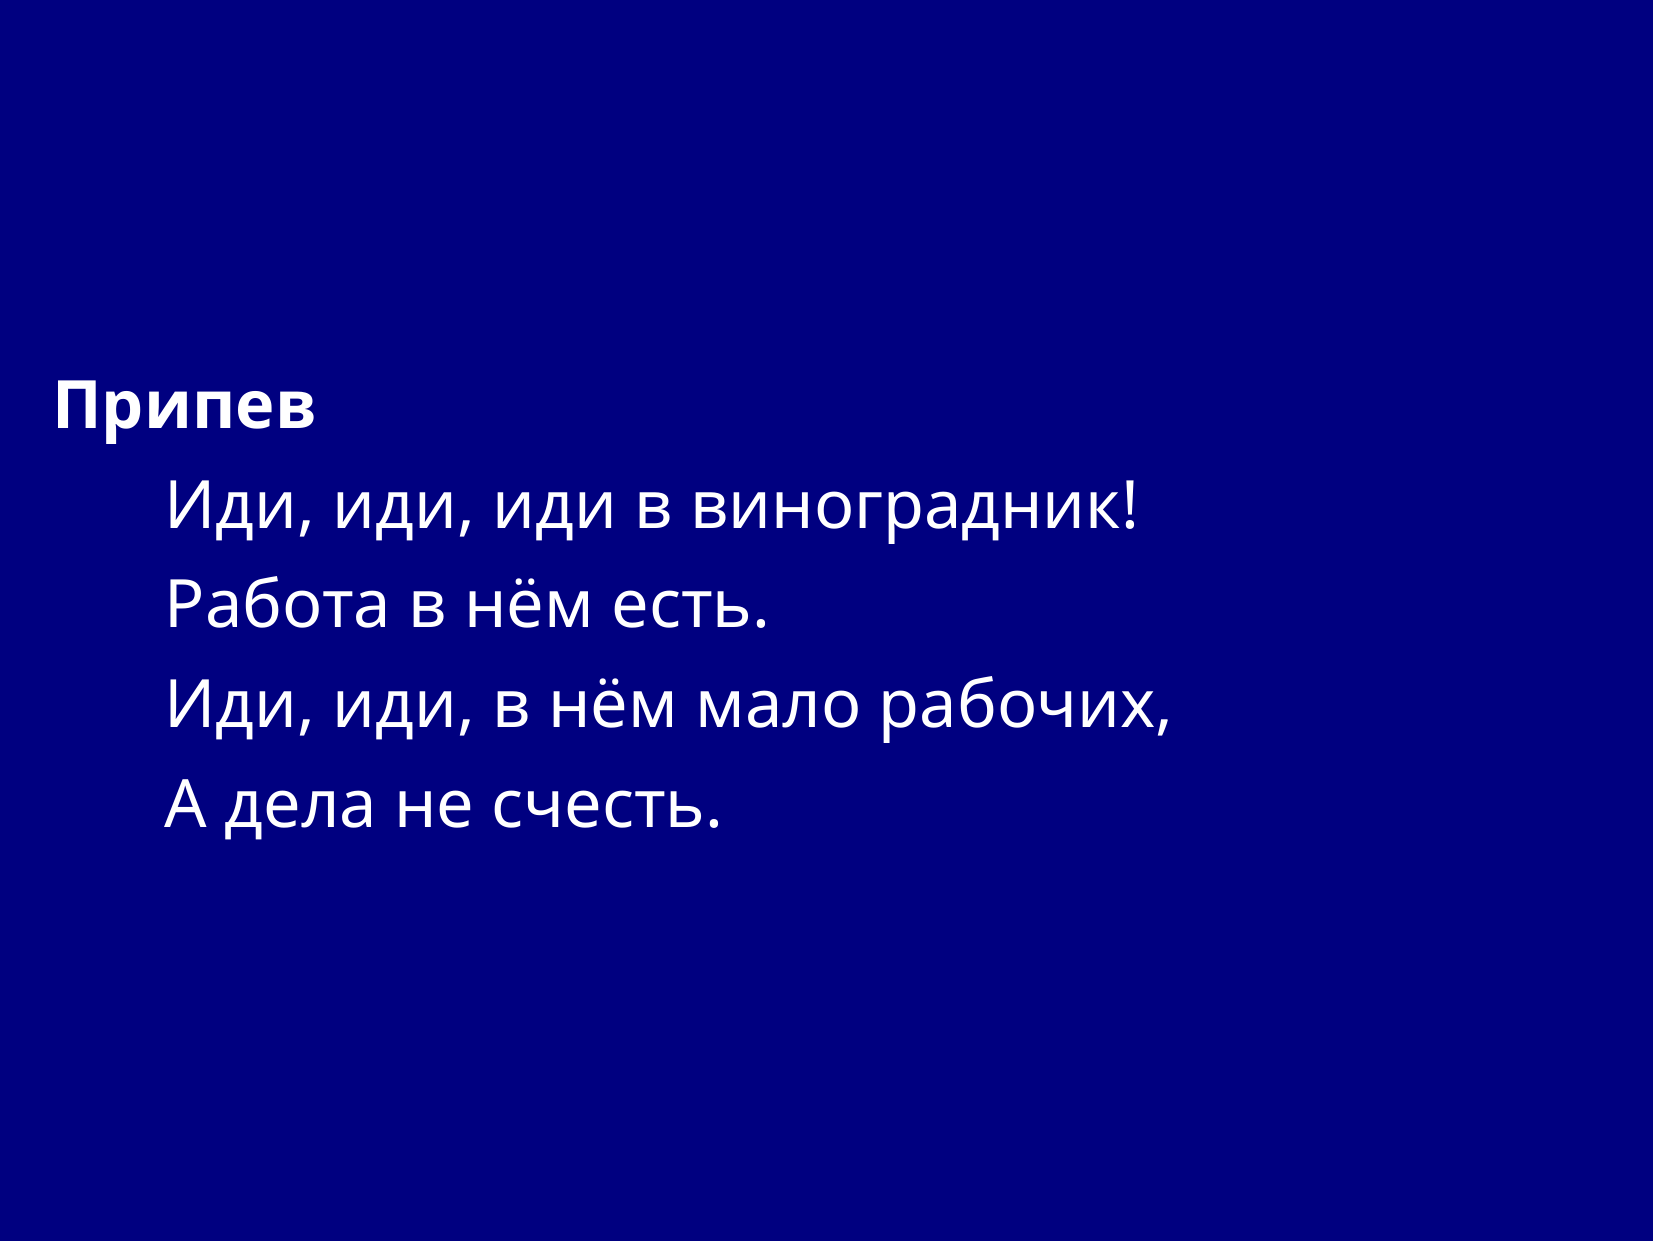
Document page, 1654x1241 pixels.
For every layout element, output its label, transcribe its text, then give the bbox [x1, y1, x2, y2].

text_box Припев Иди, иди, иди в виноградник! Работа в нём есть. Иди, иди, в нём мало рабочих, А дела не счесть. [37, 150, 1576, 1163]
